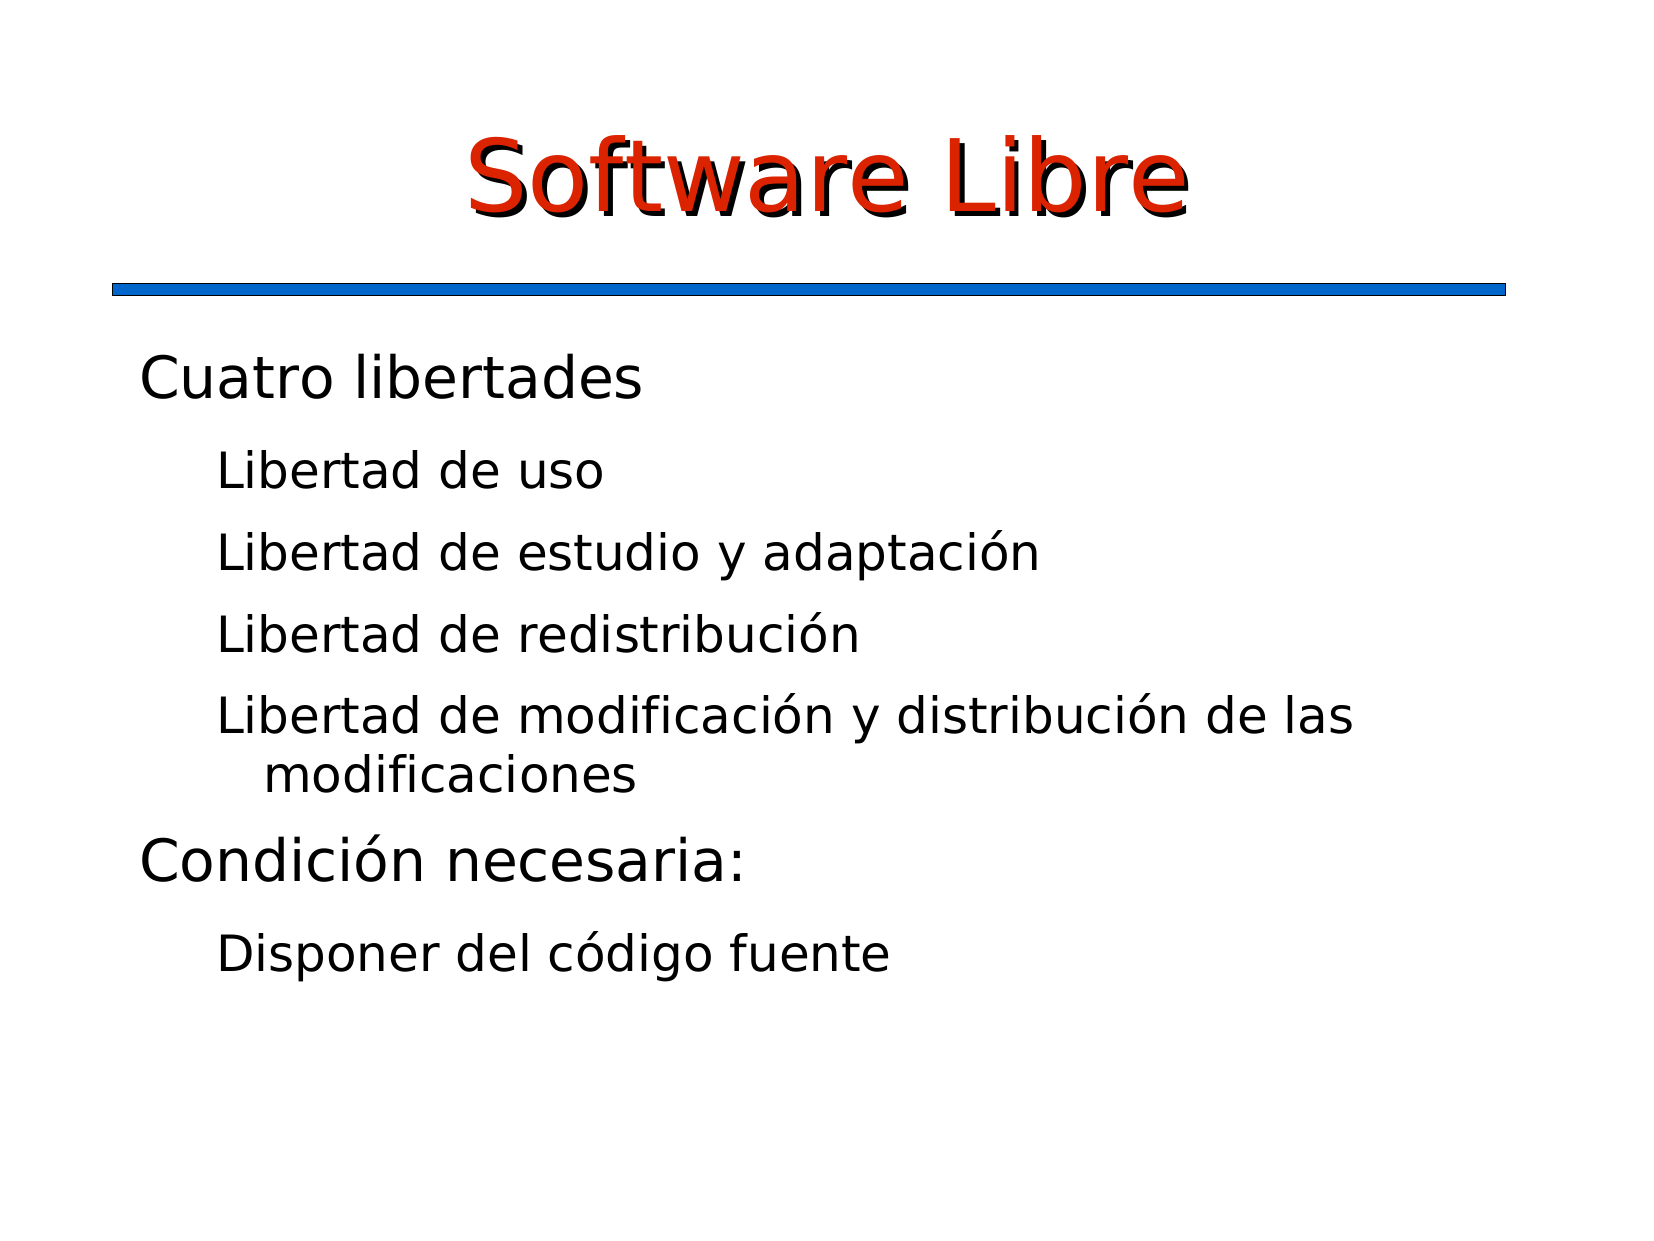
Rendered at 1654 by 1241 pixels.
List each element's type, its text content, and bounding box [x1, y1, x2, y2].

title Software Libre [121, 73, 1534, 281]
list Cuatro libertades Libertad de uso Libertad de estudio y adaptación Libertad de redistribución Libertad de modificación y distribución de las modificaciones Condición necesaria: Disponer del código fuente [121, 344, 1534, 1127]
